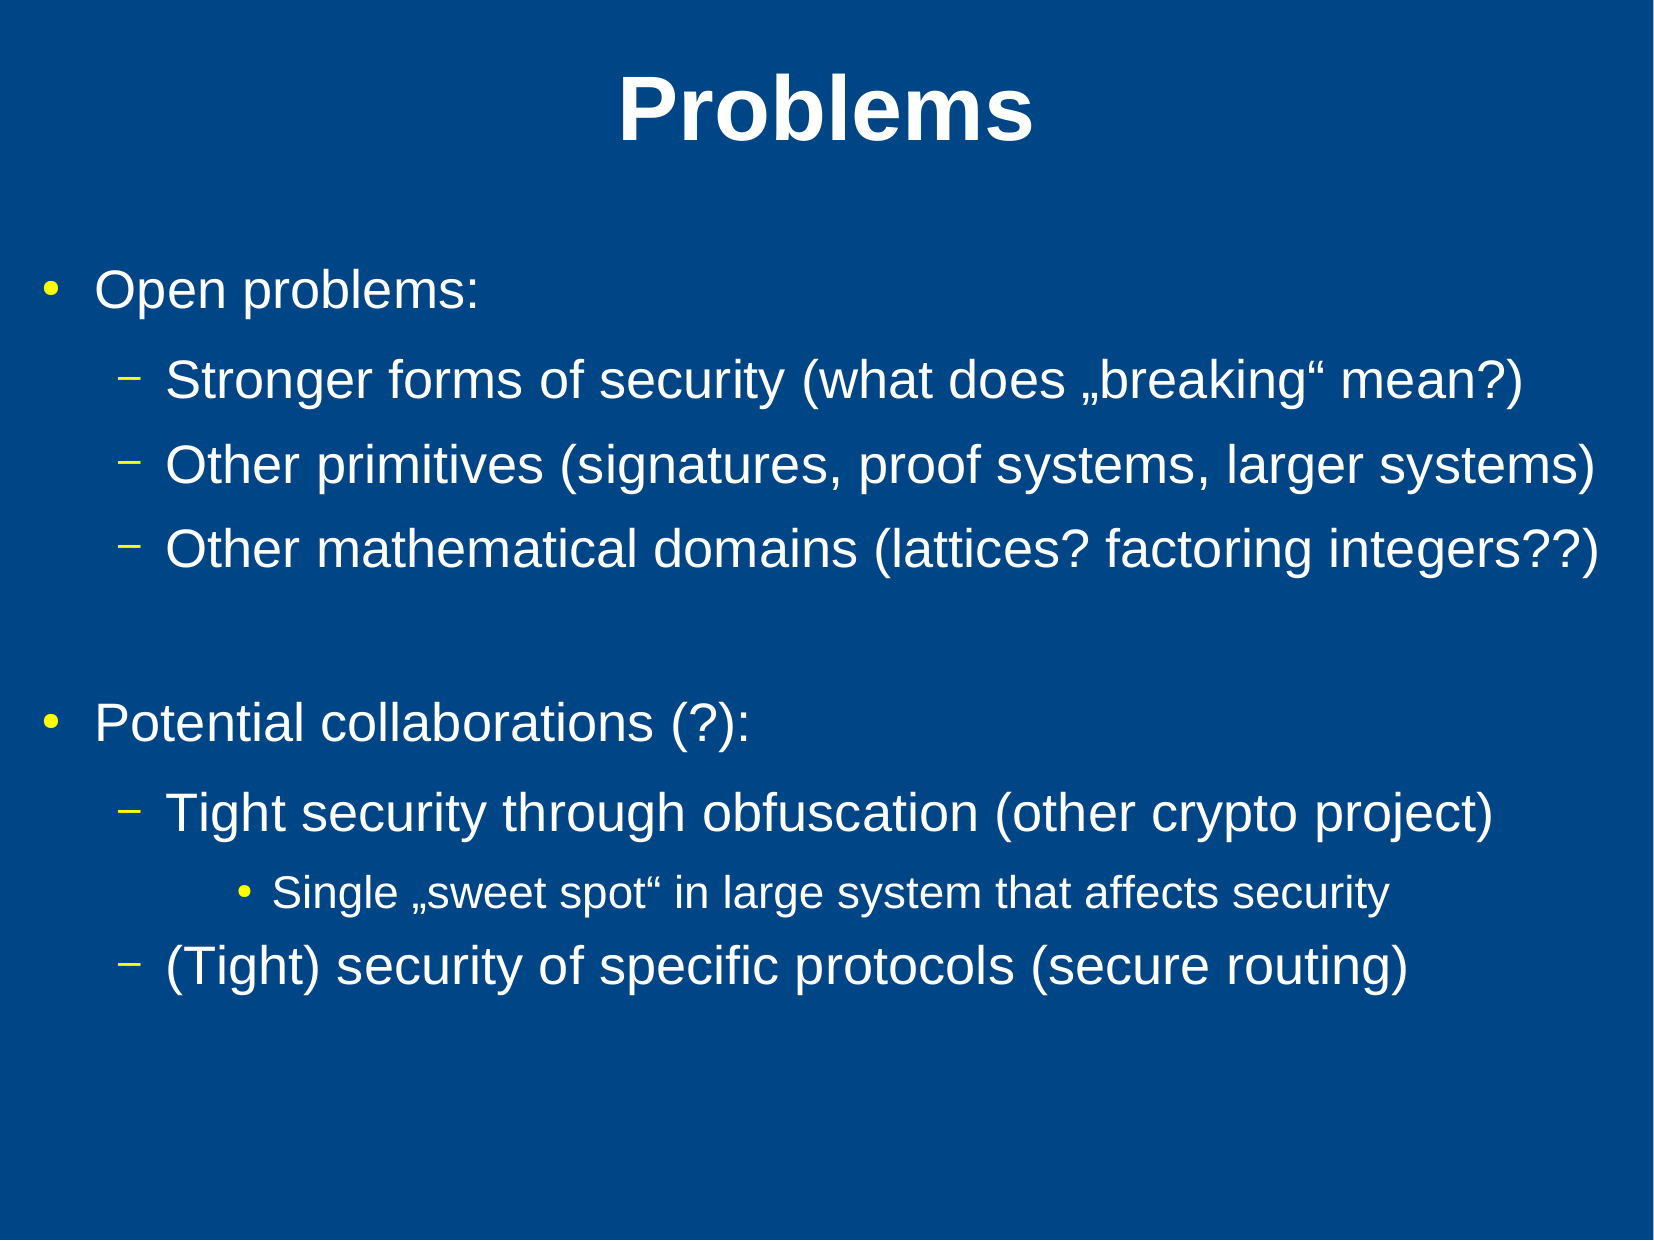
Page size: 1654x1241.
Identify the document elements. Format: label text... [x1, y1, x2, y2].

title Problems [11, 5, 1642, 213]
list Open problems: Stronger forms of security (what does „breaking“ mean?) Other primitives (signatures, proof systems, larger systems) Other mathematical domains (lattices? factoring integers??) Potential collaborations (?): Tight security through obfuscation (other crypto project) Single „sweet spot“ in large system that affects security (Tight) security of specific protocols (secure routing) [23, 259, 1642, 1063]
